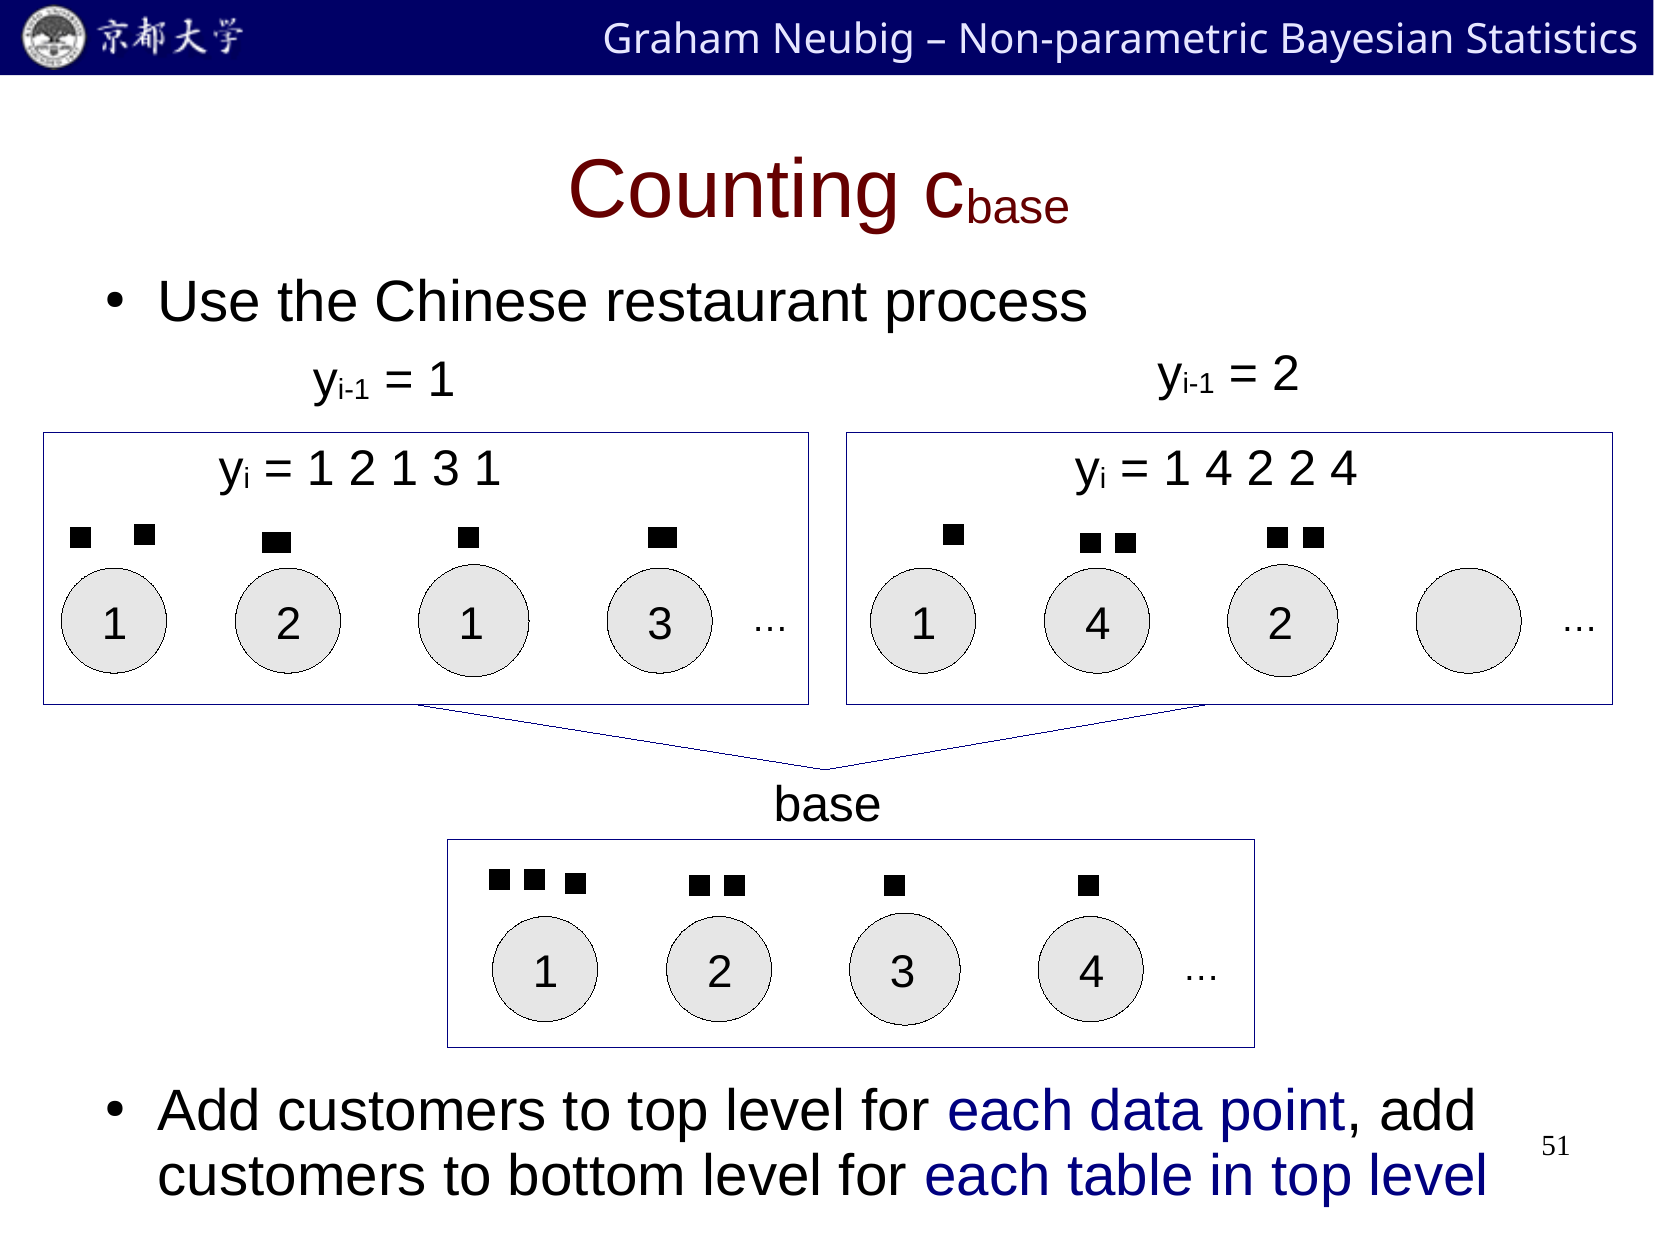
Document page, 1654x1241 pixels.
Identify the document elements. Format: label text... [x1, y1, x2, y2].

text_box yi-1 = 2 [1142, 337, 1315, 426]
text_box … [1167, 938, 1235, 998]
text_box [524, 869, 545, 890]
text_box [235, 568, 341, 674]
text_box 1 [443, 590, 506, 657]
text_box 1 [518, 938, 574, 1005]
text_box [870, 568, 976, 674]
text_box [1416, 568, 1522, 674]
text_box 2 [692, 938, 748, 1005]
text_box [134, 524, 155, 545]
text_box [489, 869, 510, 890]
text_box yi = 1 4 2 2 4 [1060, 433, 1374, 520]
list Use the Chinese restaurant process [86, 268, 1576, 334]
text_box [418, 564, 530, 677]
text_box 4 [1070, 590, 1126, 657]
text_box [262, 532, 291, 553]
text_box [1267, 527, 1288, 548]
text_box [458, 527, 479, 548]
text_box 4 [1064, 938, 1126, 1005]
text_box … [1545, 590, 1612, 649]
text_box [1080, 533, 1101, 553]
text_box [1038, 916, 1144, 1022]
text_box [666, 916, 772, 1022]
text_box base [758, 769, 897, 839]
text_box [1303, 527, 1324, 548]
text_box yi-1 = 1 [298, 343, 471, 431]
title Counting cbase [75, 100, 1564, 277]
list Add customers to top level for each data point, add customers to bottom level for each table in top level [86, 1077, 1576, 1208]
text_box [884, 875, 905, 896]
text_box [849, 913, 961, 1026]
text_box 3 [632, 590, 688, 657]
text_box [70, 527, 91, 548]
text_box 2 [261, 590, 317, 657]
text_box [61, 568, 167, 674]
text_box [1044, 568, 1150, 674]
text_box [565, 873, 586, 894]
text_box yi = 1 2 1 3 1 [203, 433, 517, 520]
text_box [724, 875, 745, 896]
text_box 2 [1253, 590, 1315, 657]
text_box 1 [896, 590, 952, 657]
text_box [607, 568, 713, 674]
text_box [1078, 875, 1099, 896]
text_box [1227, 564, 1339, 677]
text_box [943, 524, 964, 545]
text_box [1115, 533, 1136, 553]
text_box 3 [875, 938, 937, 1005]
picture [0, 0, 247, 70]
text_box 1 [87, 590, 143, 657]
text_box … [736, 590, 804, 649]
text_box [689, 875, 710, 896]
text_box [648, 527, 677, 548]
text_box [492, 916, 598, 1022]
